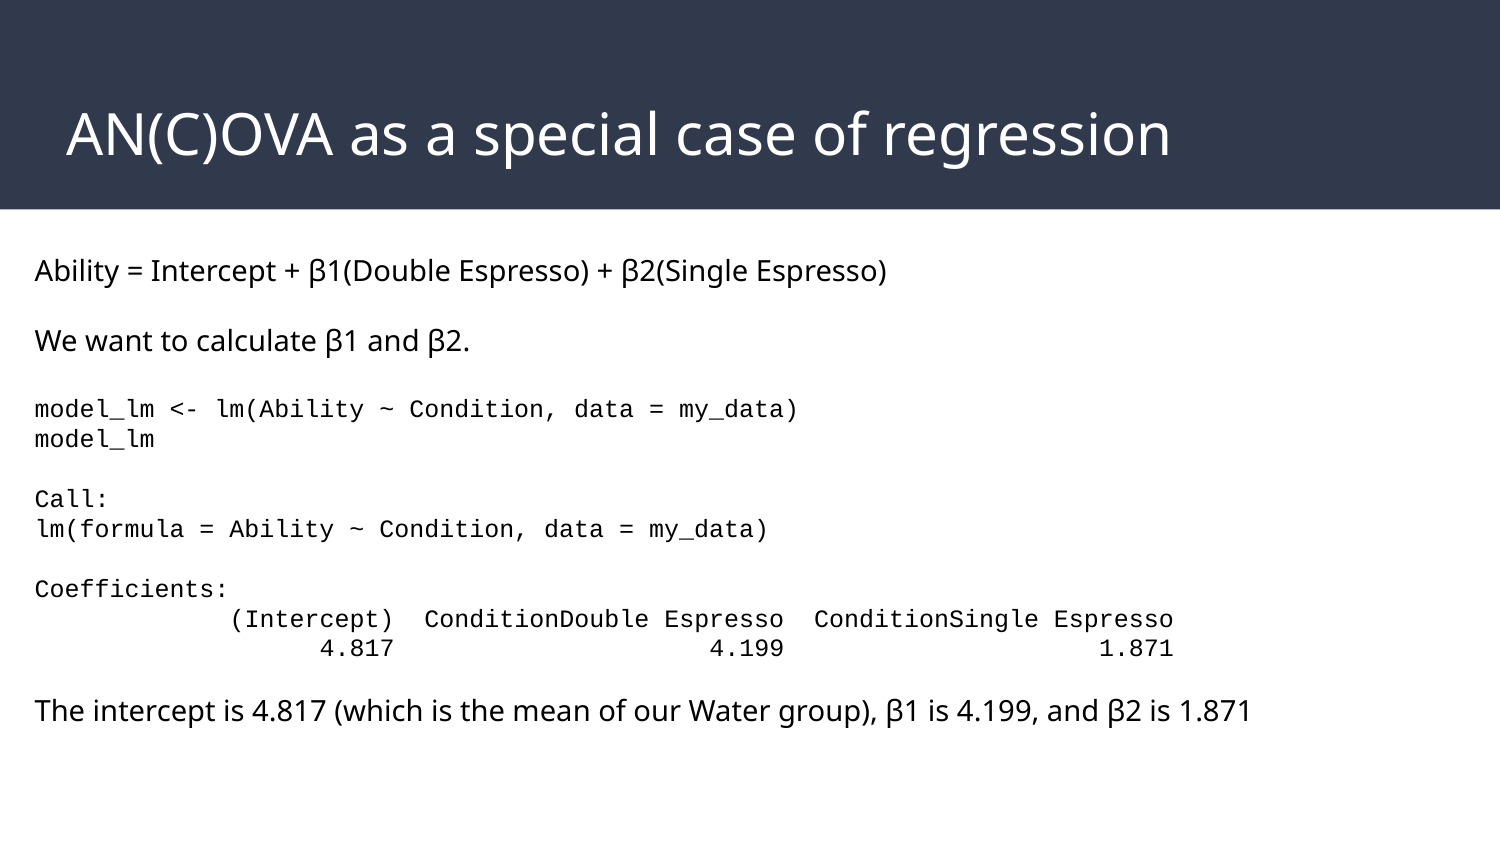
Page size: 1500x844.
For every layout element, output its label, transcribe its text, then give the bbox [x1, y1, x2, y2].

text_box Ability = Intercept + β1(Double Espresso) + β2(Single Espresso) We want to calculate β1 and β2. model_lm <- lm(Ability ~ Condition, data = my_data) model_lm Call: lm(formula = Ability ~ Condition, data = my_data) Coefficients: (Intercept) ConditionDouble Espresso ConditionSingle Espresso 4.817 4.199 1.871 The intercept is 4.817 (which is the mean of our Water group), β1 is 4.199, and β2 is 1.871 [19, 237, 1475, 818]
title AN(C)OVA as a special case of regression [51, 82, 1449, 185]
